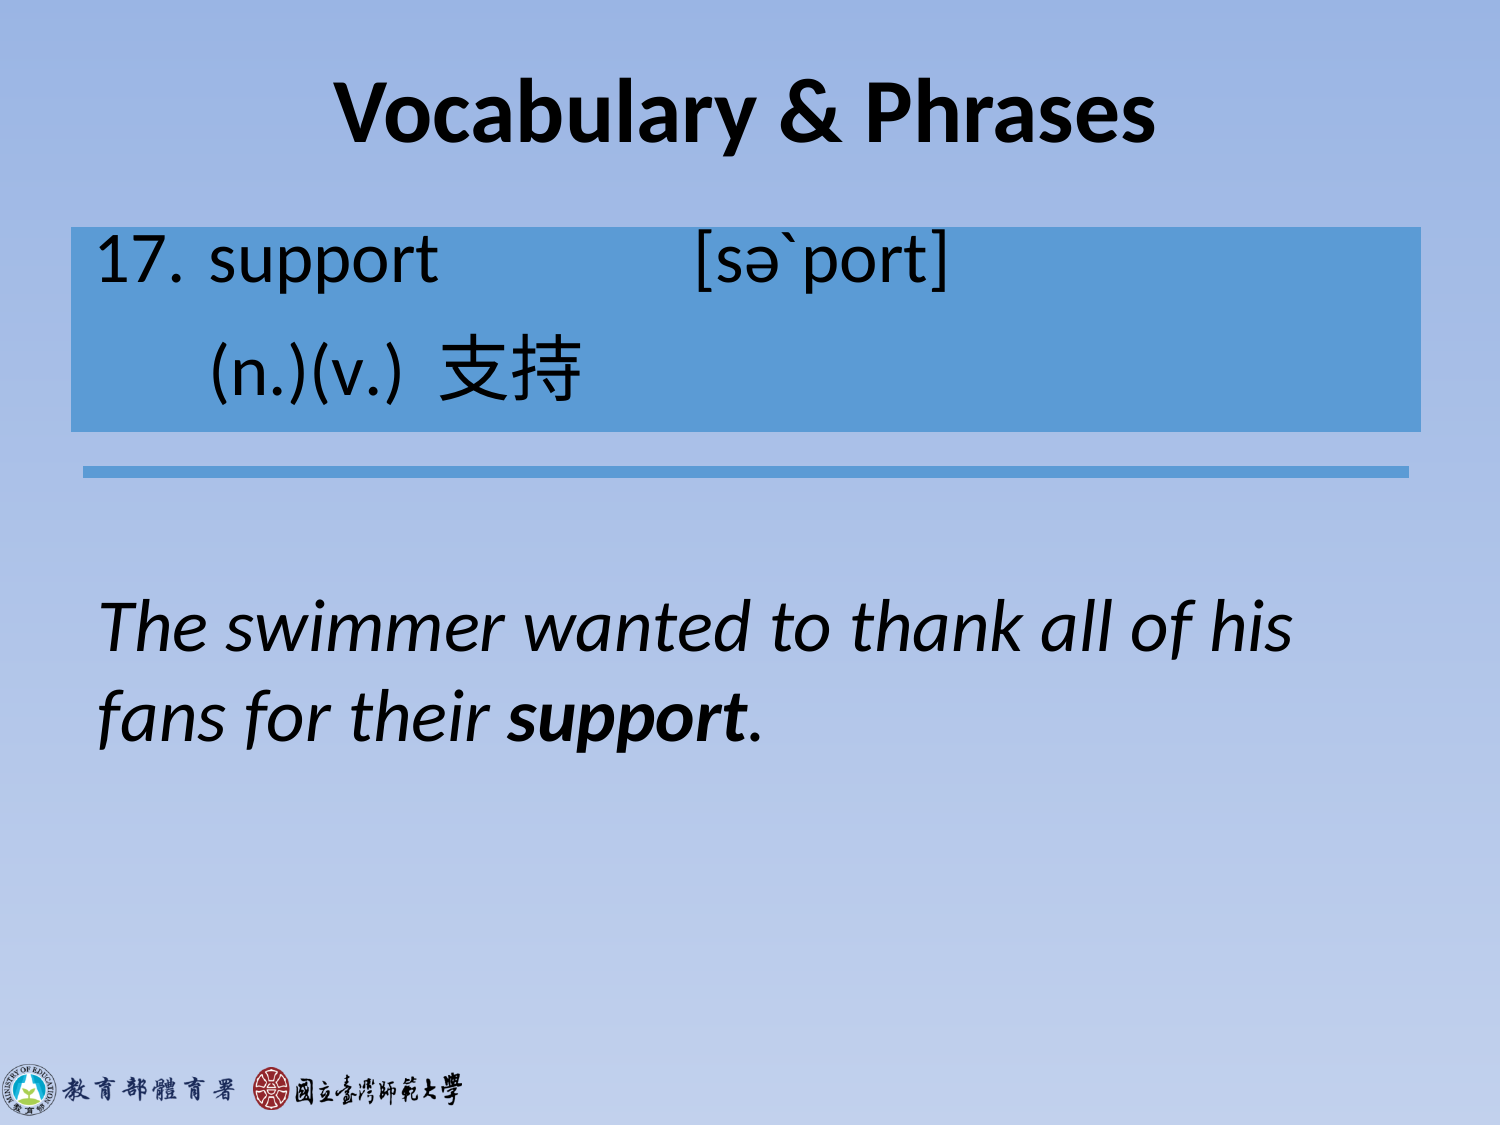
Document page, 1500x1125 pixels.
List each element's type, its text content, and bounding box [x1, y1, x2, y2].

table_cell [71, 311, 209, 432]
table_header [səˋport] [693, 227, 1421, 311]
table_header 17. [71, 227, 209, 311]
table_header support [209, 227, 693, 311]
table_cell (n.)(v.) 支持 [209, 311, 1421, 432]
title Vocabulary & Phrases [70, 11, 1421, 200]
text_box The swimmer wanted to thank all of his fans for their support. [82, 568, 1433, 766]
text_box [83, 466, 1409, 478]
